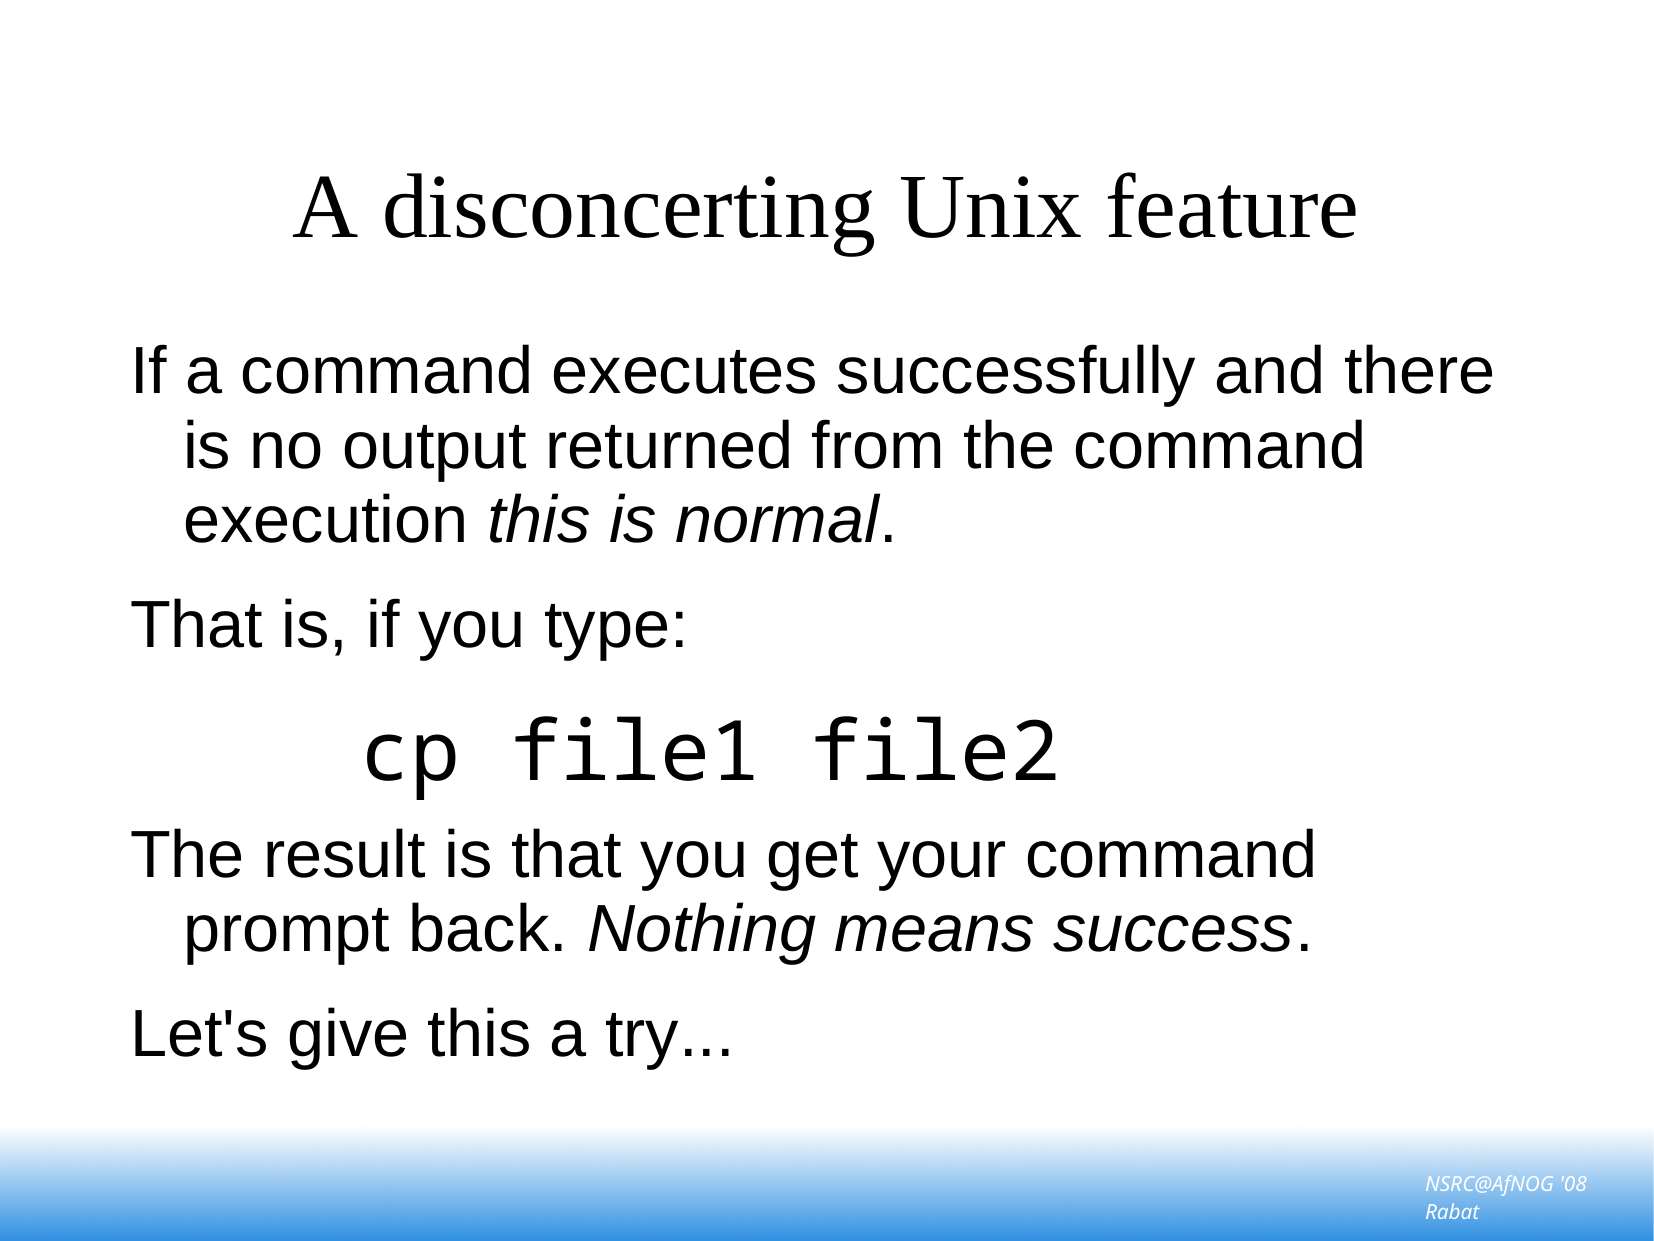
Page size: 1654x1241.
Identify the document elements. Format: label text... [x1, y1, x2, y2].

list If a command executes successfully and there is no output returned from the command execution this is normal. That is, if you type: cp file1 file2 The result is that you get your command prompt back. Nothing means success. Let's give this a try... [112, 332, 1534, 1163]
picture [0, 1124, 1654, 1241]
title A disconcerting Unix feature [121, 102, 1534, 310]
